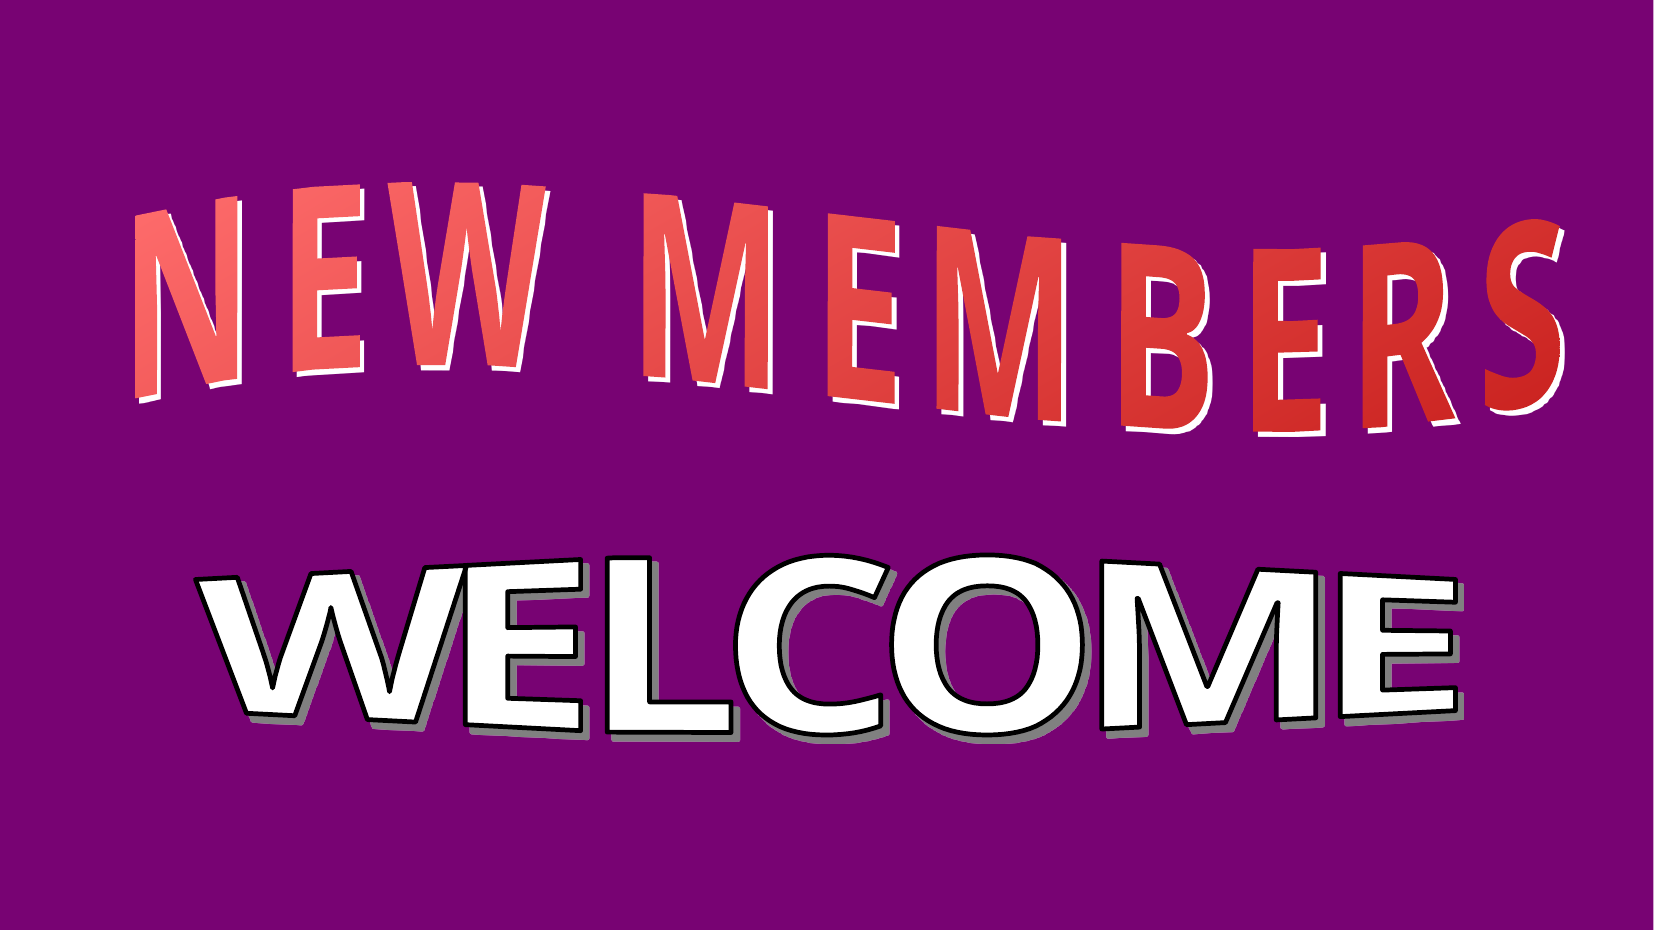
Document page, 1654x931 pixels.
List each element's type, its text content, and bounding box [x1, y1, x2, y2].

text_box WELCOME [735, 555, 889, 736]
text_box NEW MEMBERS [1121, 242, 1208, 429]
text_box NEW MEMBERS [1253, 247, 1321, 432]
text_box WELCOME [195, 559, 581, 731]
text_box NEW MEMBERS [1485, 219, 1560, 411]
text_box NEW MEMBERS [936, 225, 1062, 422]
text_box WELCOME [607, 557, 732, 733]
text_box NEW MEMBERS [1362, 242, 1456, 429]
text_box NEW MEMBERS [643, 193, 768, 390]
text_box WELCOME [1340, 573, 1456, 717]
text_box NEW MEMBERS [135, 196, 238, 399]
text_box WELCOME [891, 555, 1083, 736]
text_box NEW MEMBERS [292, 184, 361, 373]
text_box NEW MEMBERS [387, 182, 546, 368]
text_box WELCOME [1101, 561, 1316, 730]
text_box NEW MEMBERS [827, 213, 895, 404]
